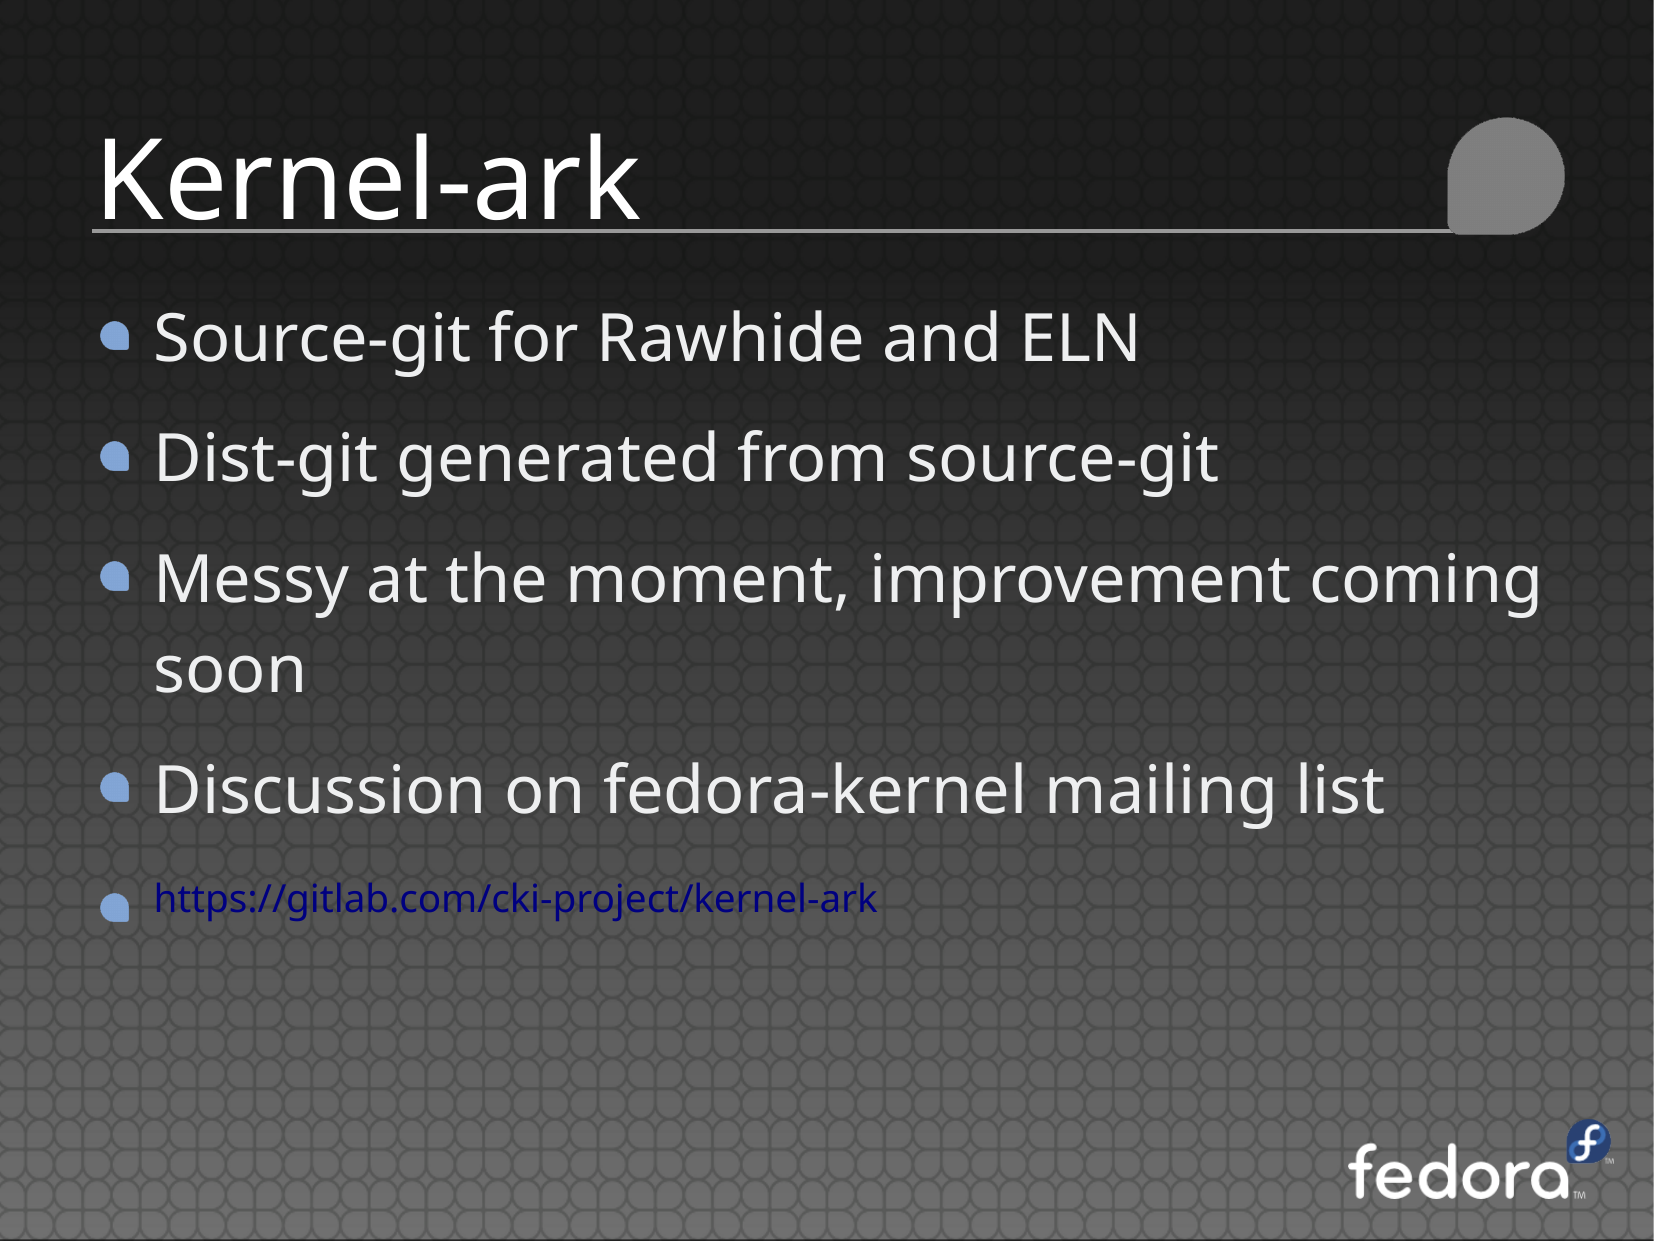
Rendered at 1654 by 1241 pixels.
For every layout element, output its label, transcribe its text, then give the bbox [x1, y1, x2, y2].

picture [0, 0, 1654, 1241]
title Kernel-ark [94, 100, 1426, 251]
list Source-git for Rawhide and ELN Dist-git generated from source-git Messy at the moment, improvement coming soon Discussion on fedora-kernel mailing list https://gitlab.com/cki-project/kernel-ark [82, 290, 1571, 1094]
